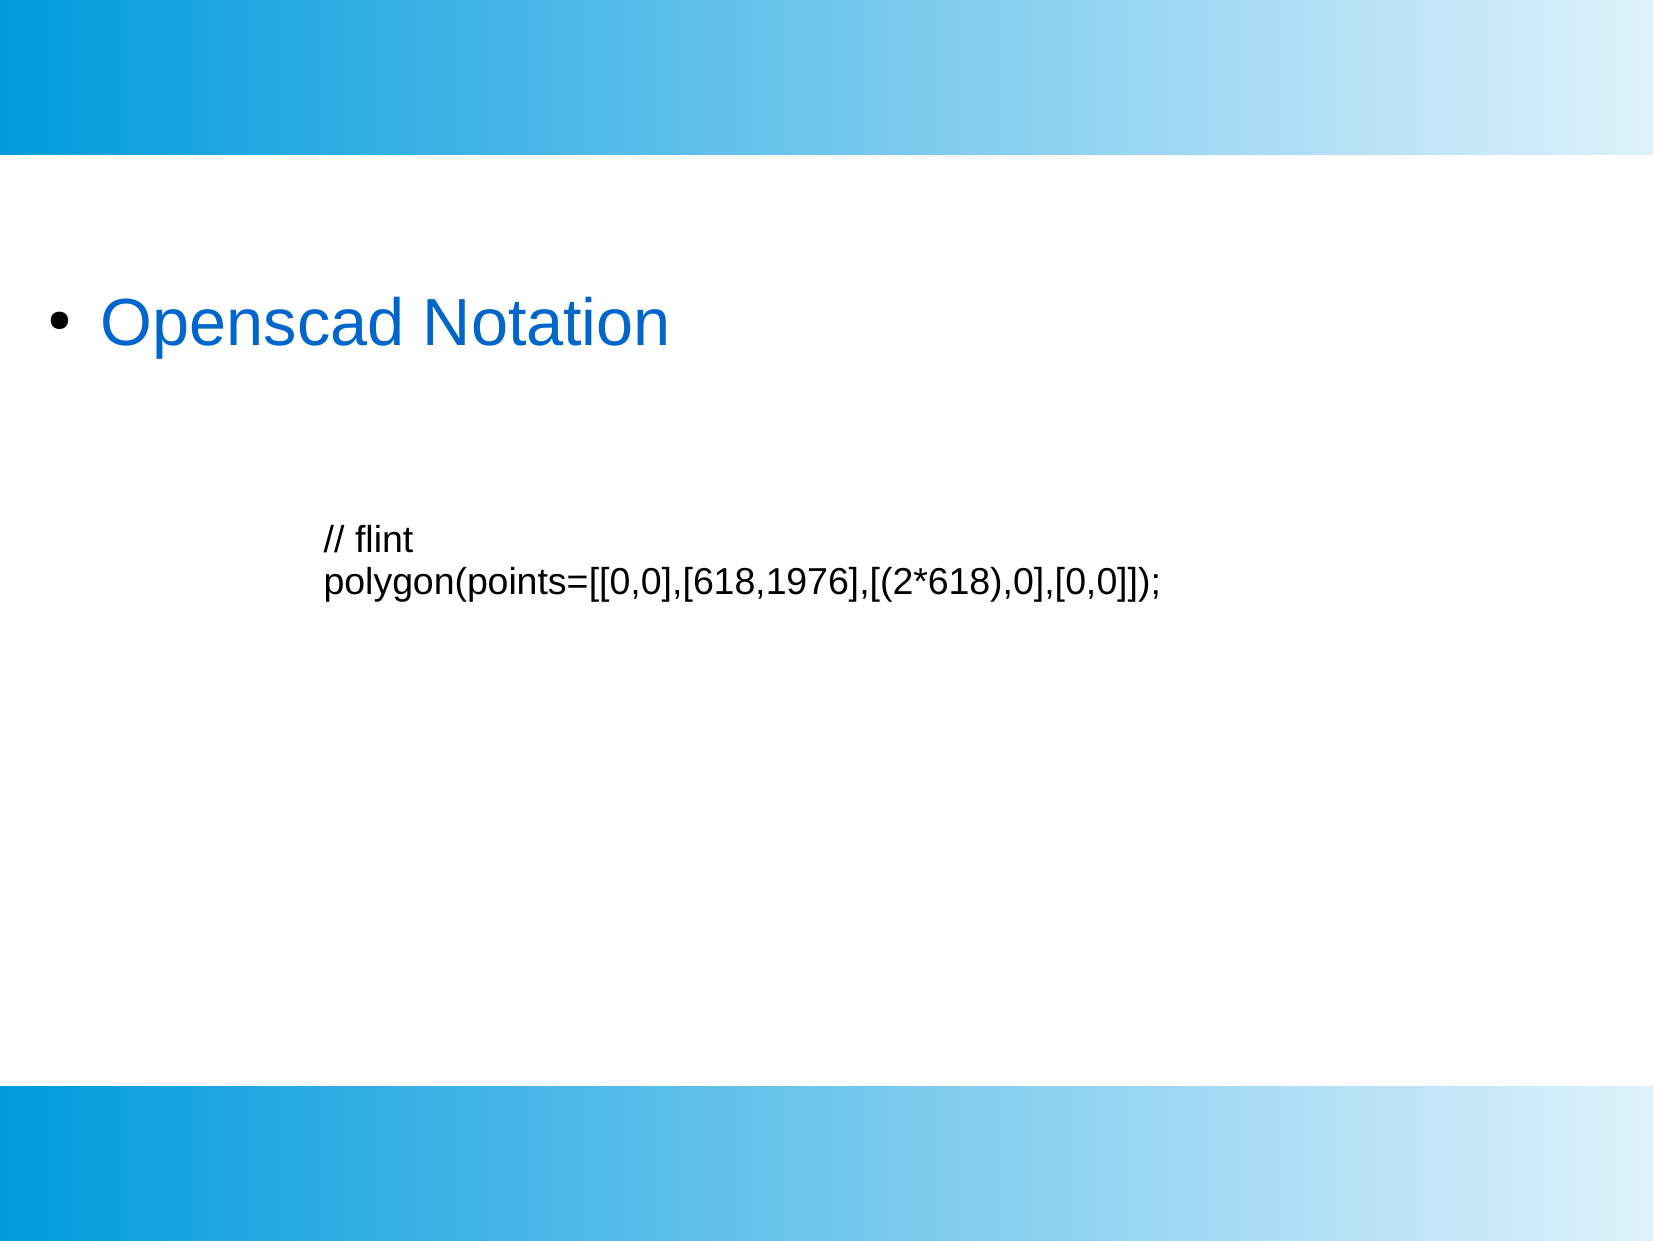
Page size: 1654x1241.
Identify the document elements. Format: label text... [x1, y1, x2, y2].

list Openscad Notation [30, 285, 1519, 1005]
text_box // flint polygon(points=[[0,0],[618,1976],[(2*618),0],[0,0]]); [308, 511, 1177, 610]
